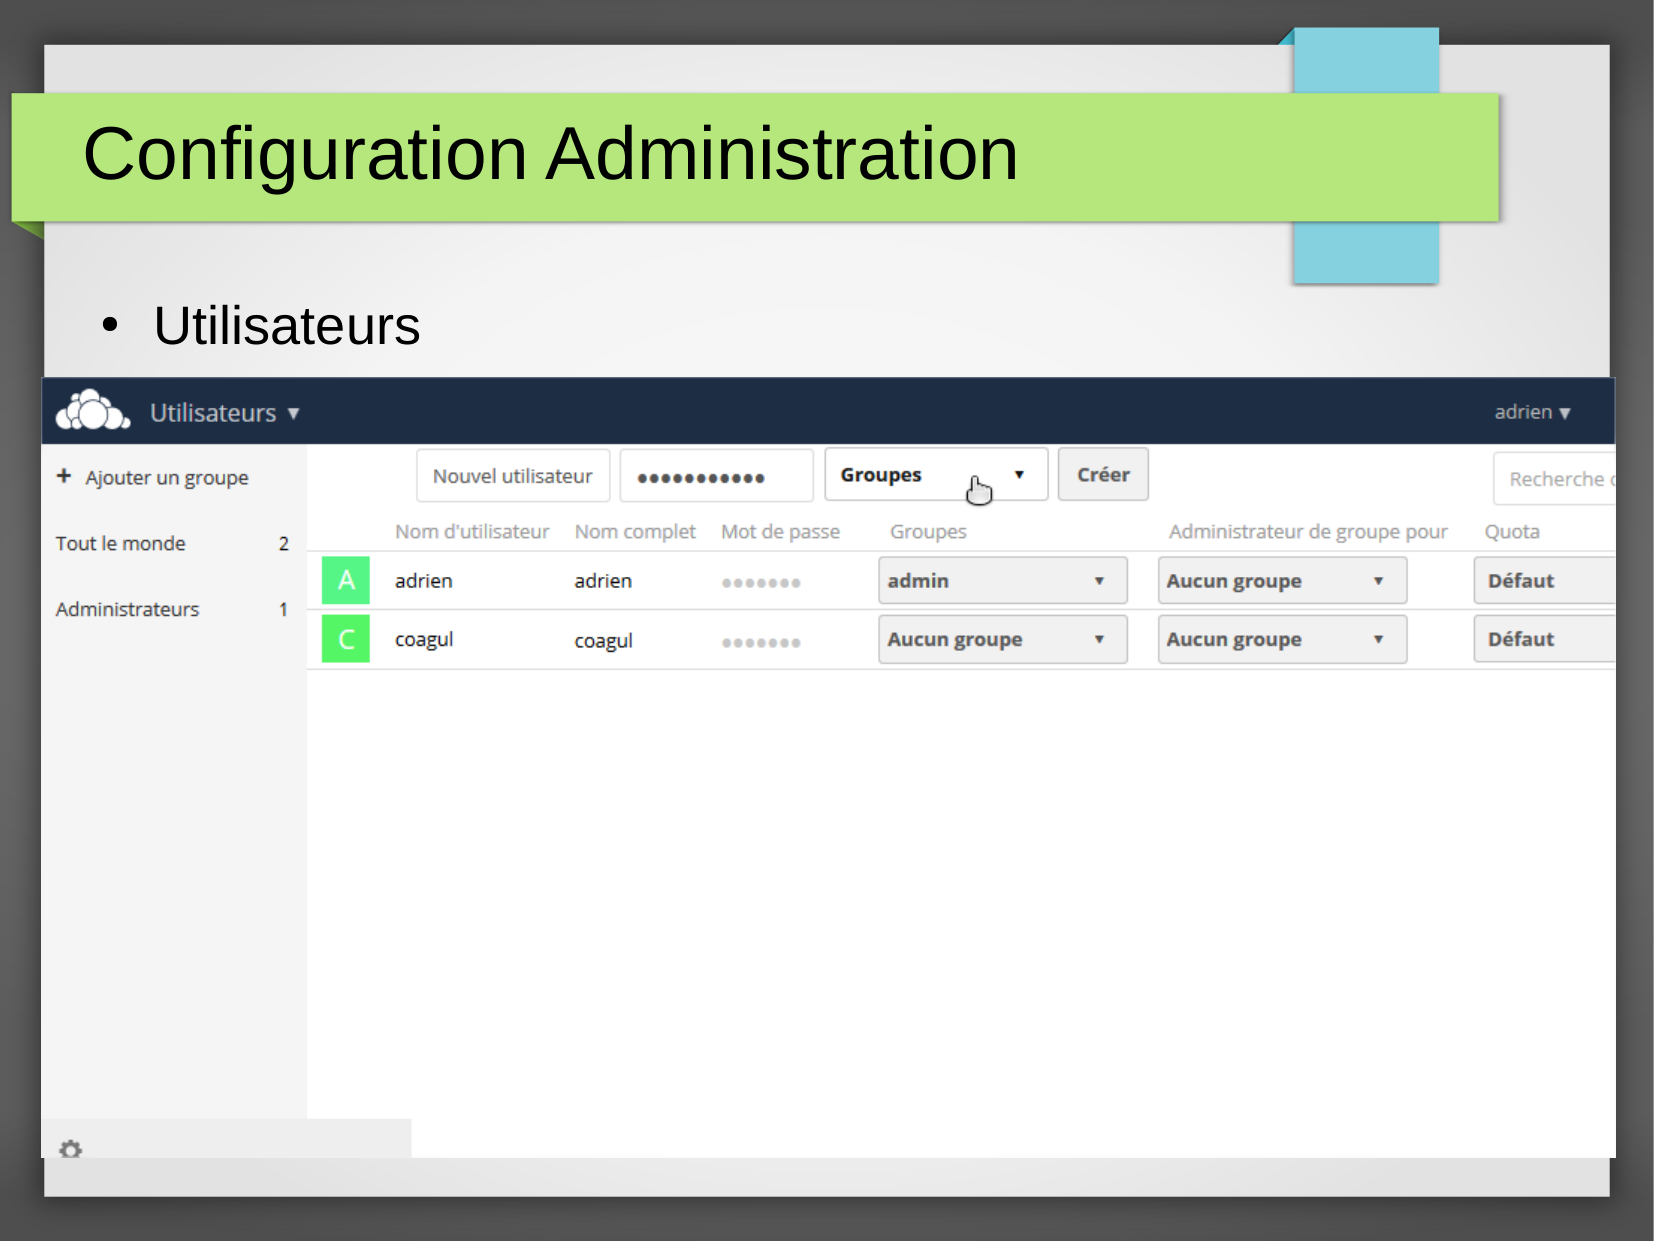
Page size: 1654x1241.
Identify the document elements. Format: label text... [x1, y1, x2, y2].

picture [0, 0, 1654, 1241]
list Utilisateurs [82, 295, 1571, 377]
title Configuration Administration [82, 94, 1264, 213]
